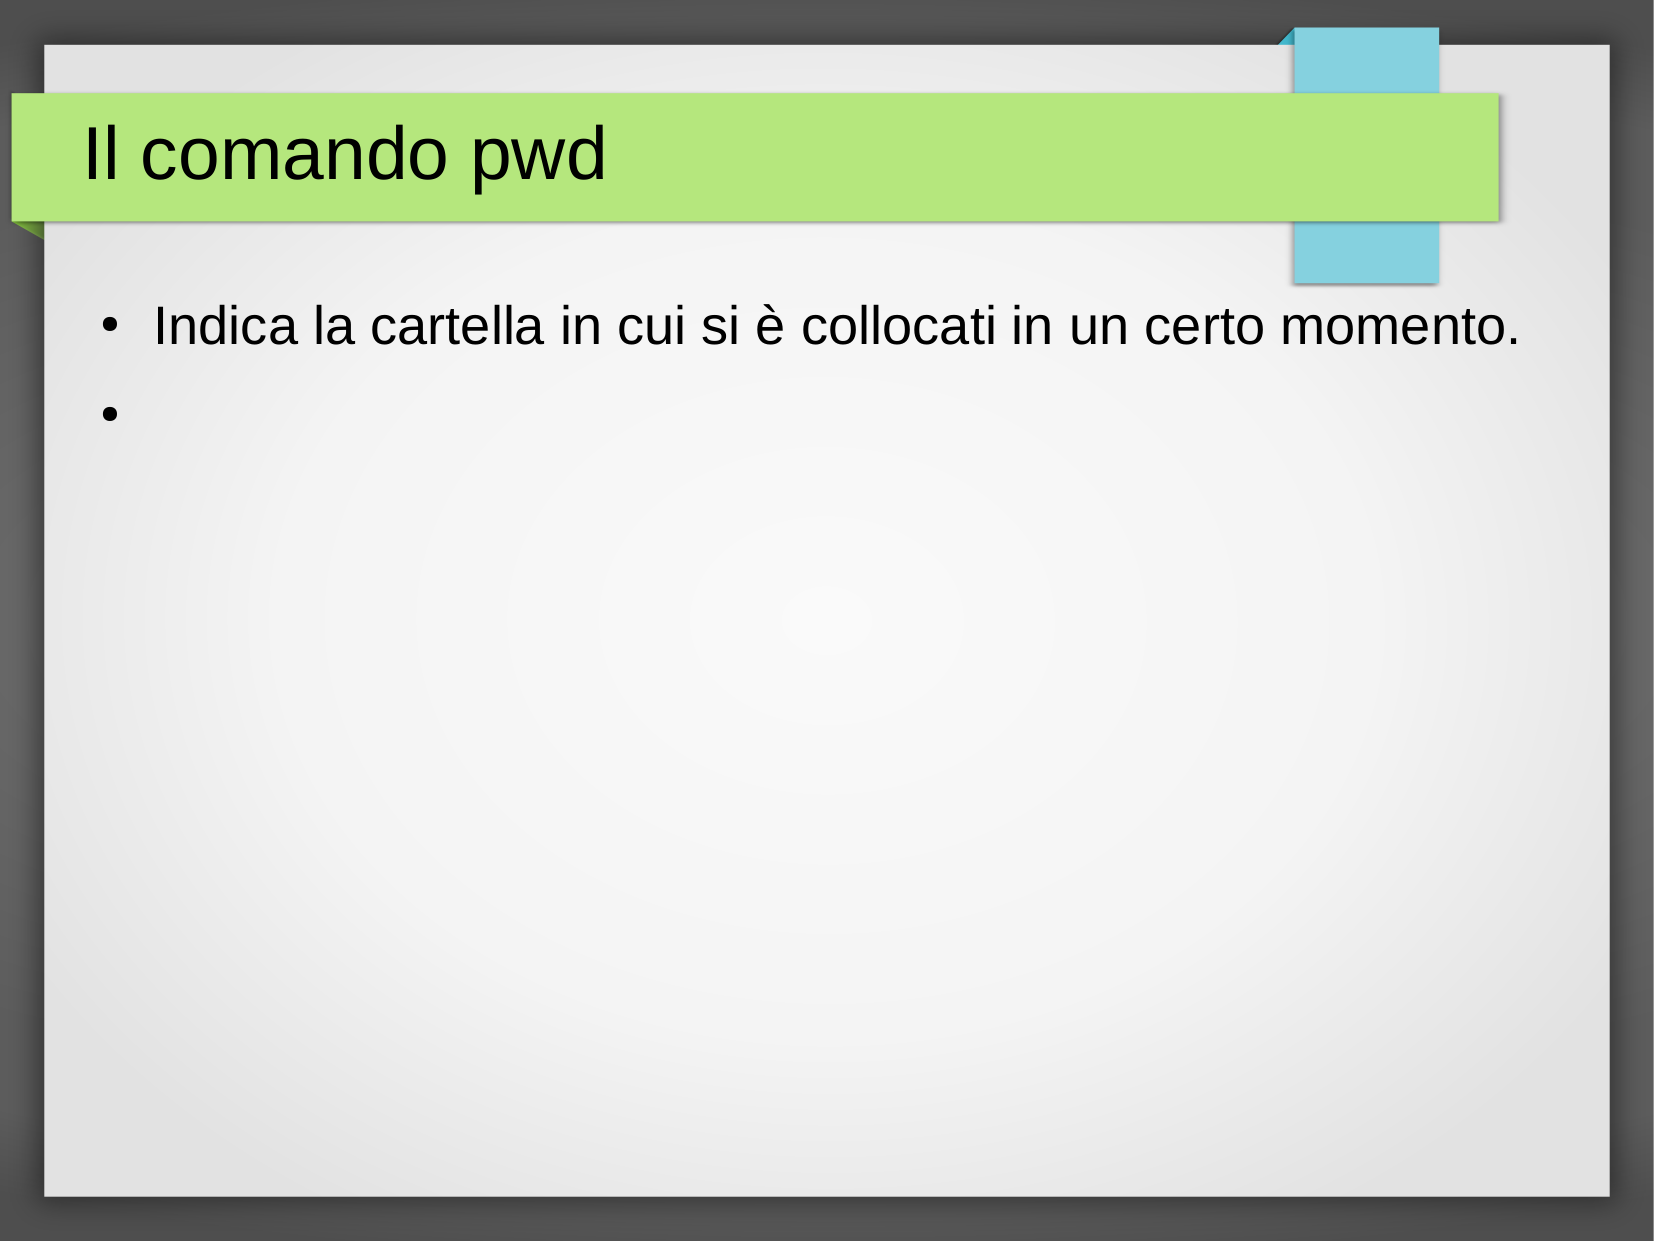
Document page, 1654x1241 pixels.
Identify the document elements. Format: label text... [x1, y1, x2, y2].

list Indica la cartella in cui si è collocati in un certo momento. [82, 295, 1571, 1015]
picture [0, 0, 1654, 1241]
title Il comando pwd [82, 94, 1264, 213]
